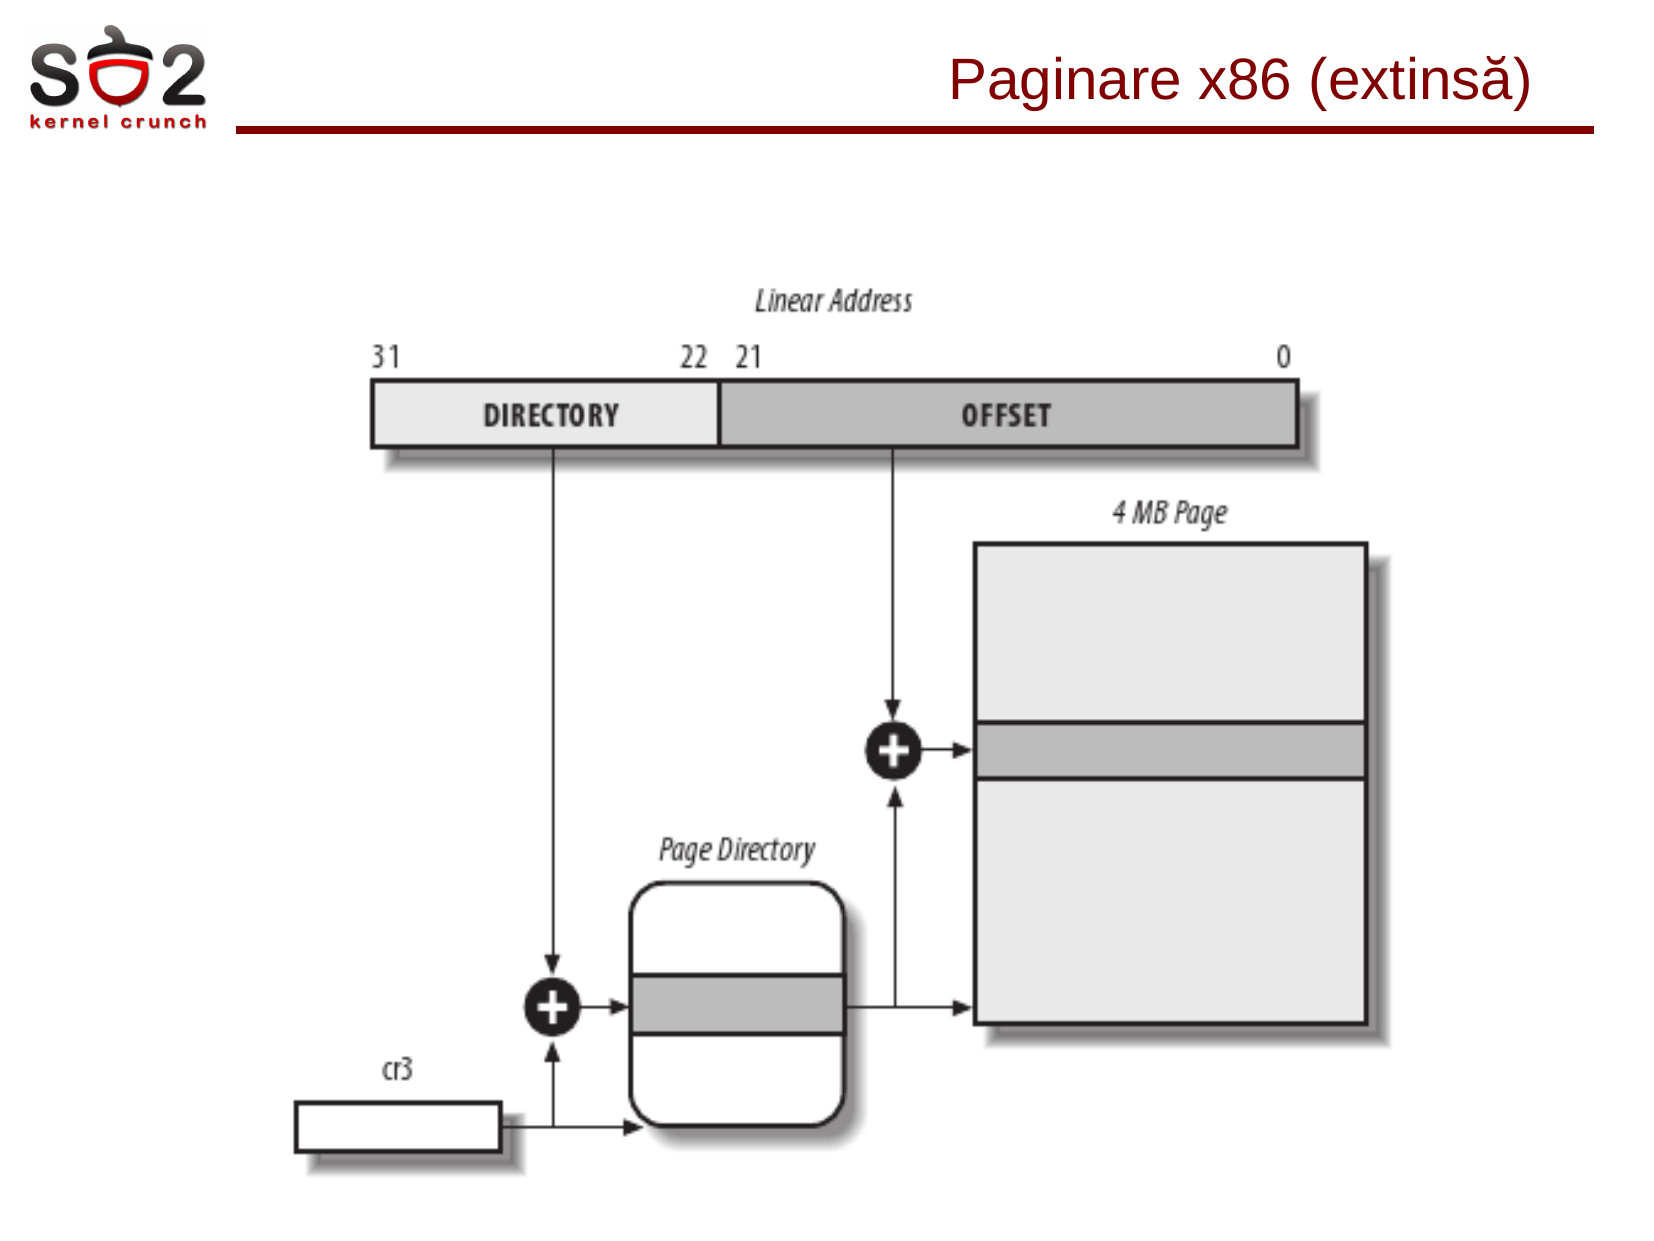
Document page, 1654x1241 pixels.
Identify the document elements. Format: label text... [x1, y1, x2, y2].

title Paginare x86 (extinsă) [121, 11, 1534, 148]
picture [29, 23, 121, 130]
picture [233, 269, 1426, 1193]
